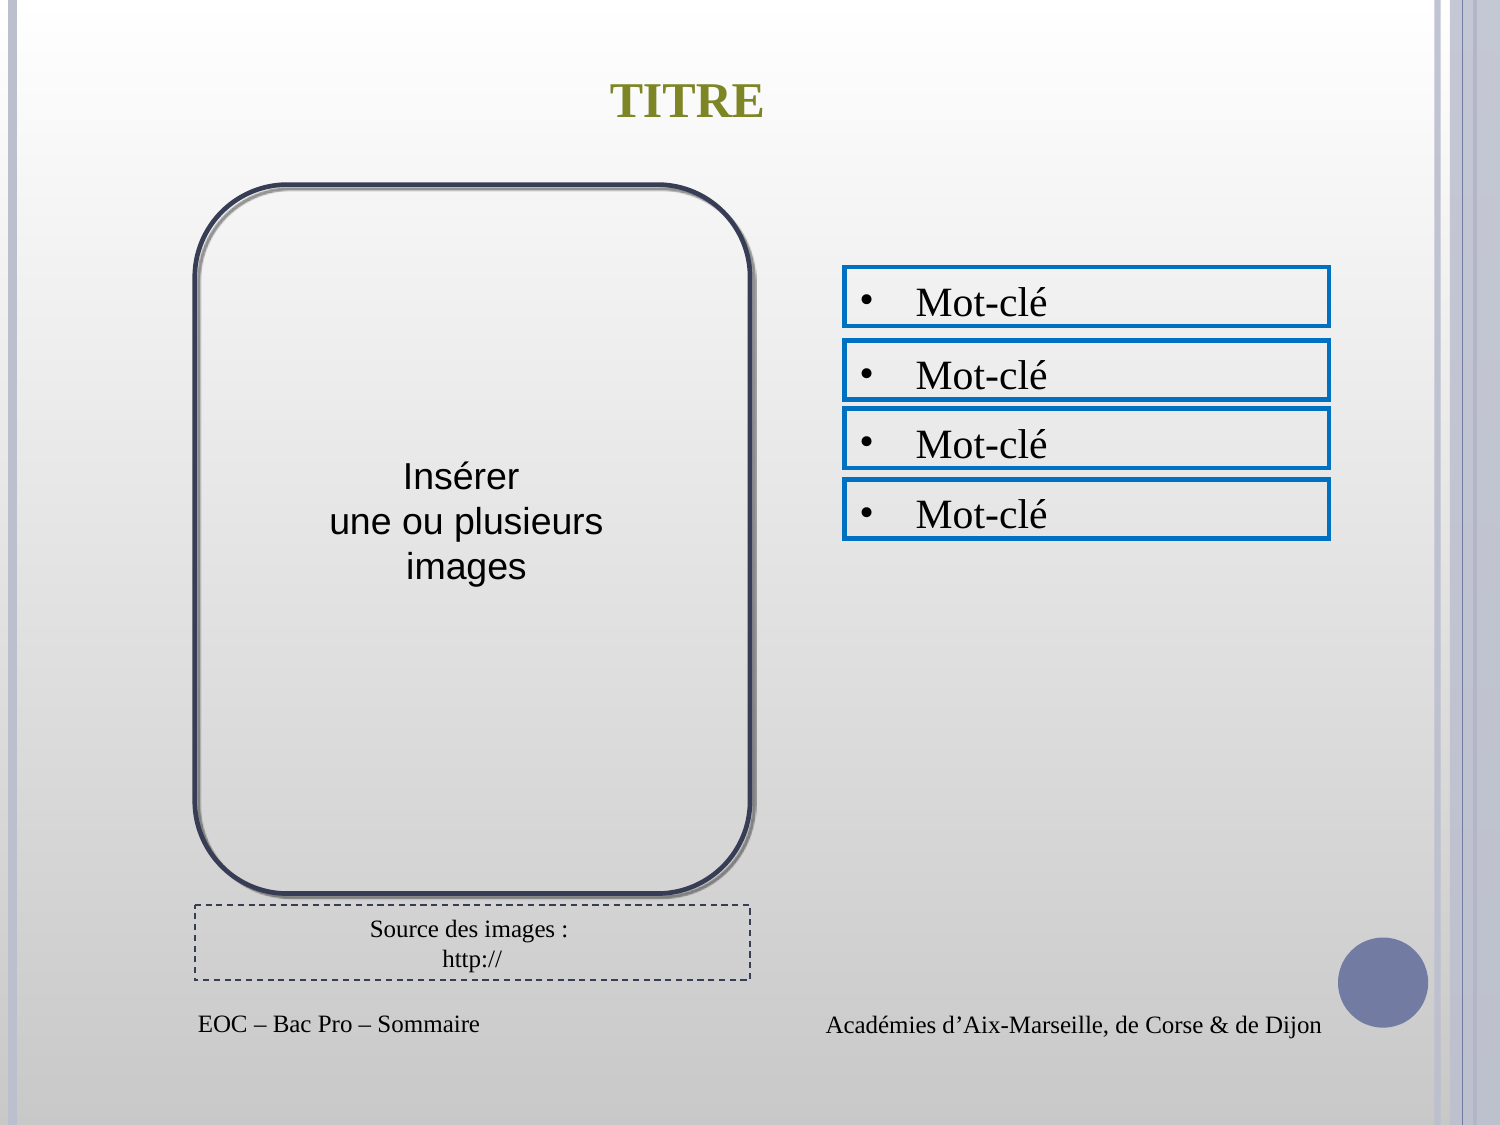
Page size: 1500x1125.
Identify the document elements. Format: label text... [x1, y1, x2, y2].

text_box Source des images : http:// [194, 904, 751, 981]
text_box EOC – Bac Pro – Sommaire [183, 999, 783, 1070]
text_box Mot-clé [844, 408, 1329, 468]
text_box Académies d’Aix-Marseille, de Corse & de Dijon [442, 1000, 1338, 1071]
text_box Mot-clé [844, 267, 1329, 327]
title TITRE [74, 0, 1300, 136]
text_box Insérer une ou plusieurs images [301, 444, 632, 595]
text_box Mot-clé [844, 340, 1329, 400]
text_box Mot-clé [844, 479, 1329, 539]
